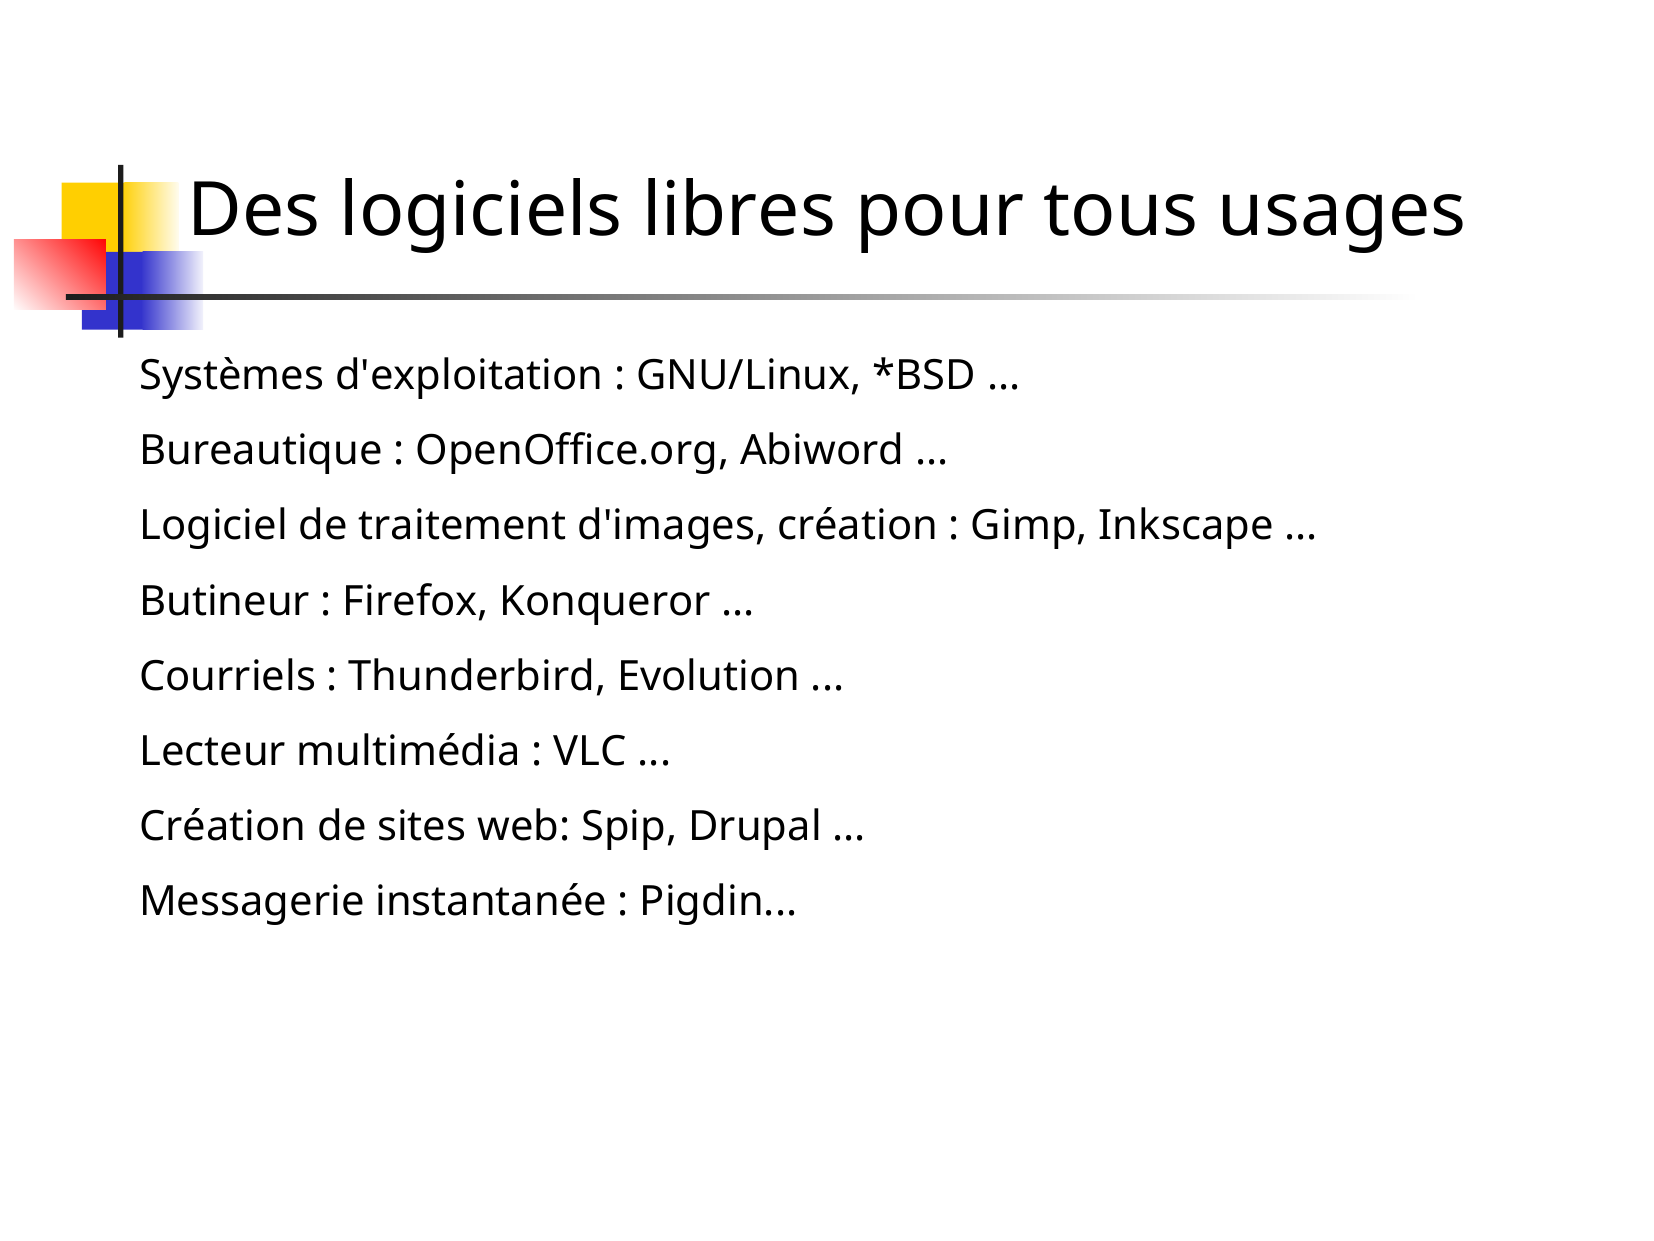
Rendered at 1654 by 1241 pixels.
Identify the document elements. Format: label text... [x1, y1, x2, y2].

list Systèmes d'exploitation : GNU/Linux, *BSD ... Bureautique : OpenOffice.org, Abiword ... Logiciel de traitement d'images, création : Gimp, Inkscape ... Butineur : Firefox, Konqueror ... Courriels : Thunderbird, Evolution ... Lecteur multimédia : VLC ... Création de sites web: Spip, Drupal ... Messagerie instantanée : Pigdin... [121, 344, 1534, 1112]
title Des logiciels libres pour tous usages [121, 110, 1534, 303]
